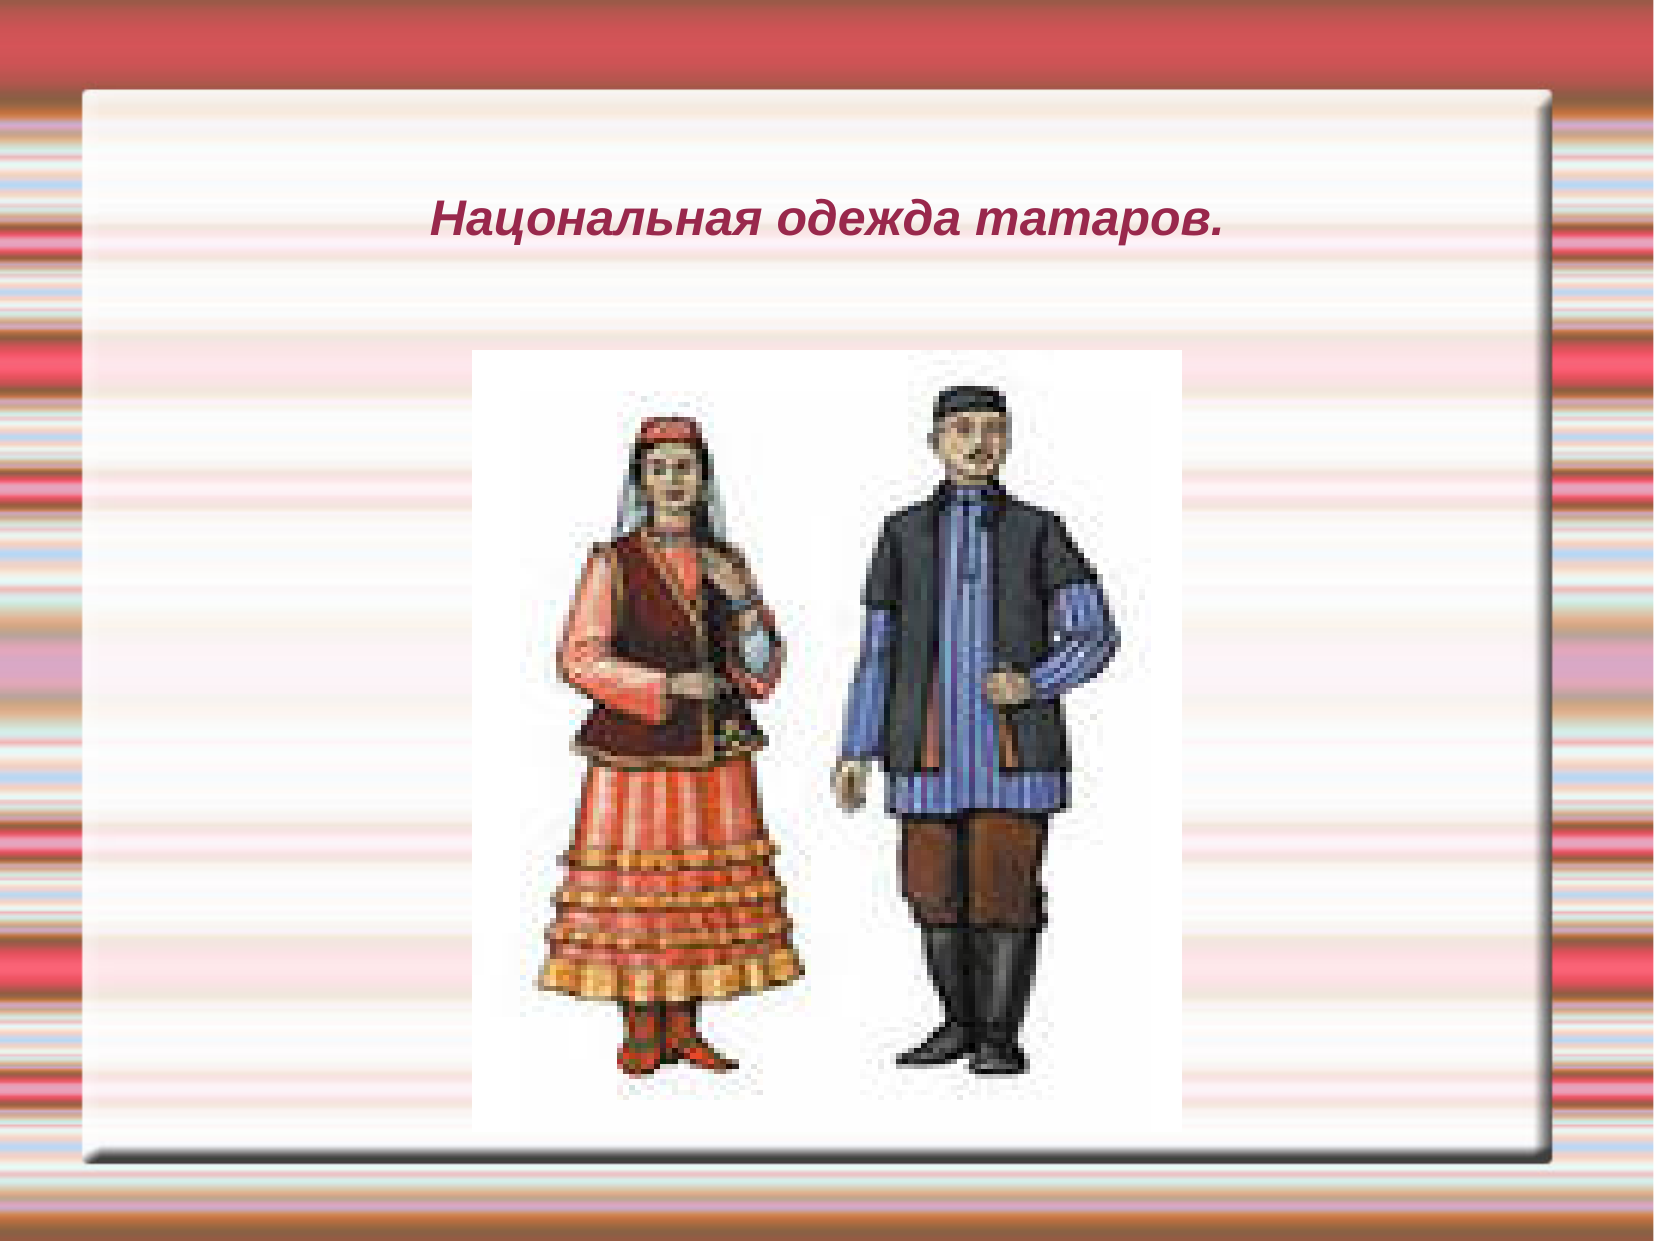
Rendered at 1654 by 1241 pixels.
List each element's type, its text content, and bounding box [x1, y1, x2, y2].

title Нацональная одежда татаров. [121, 114, 1534, 322]
picture [0, 0, 1654, 1241]
